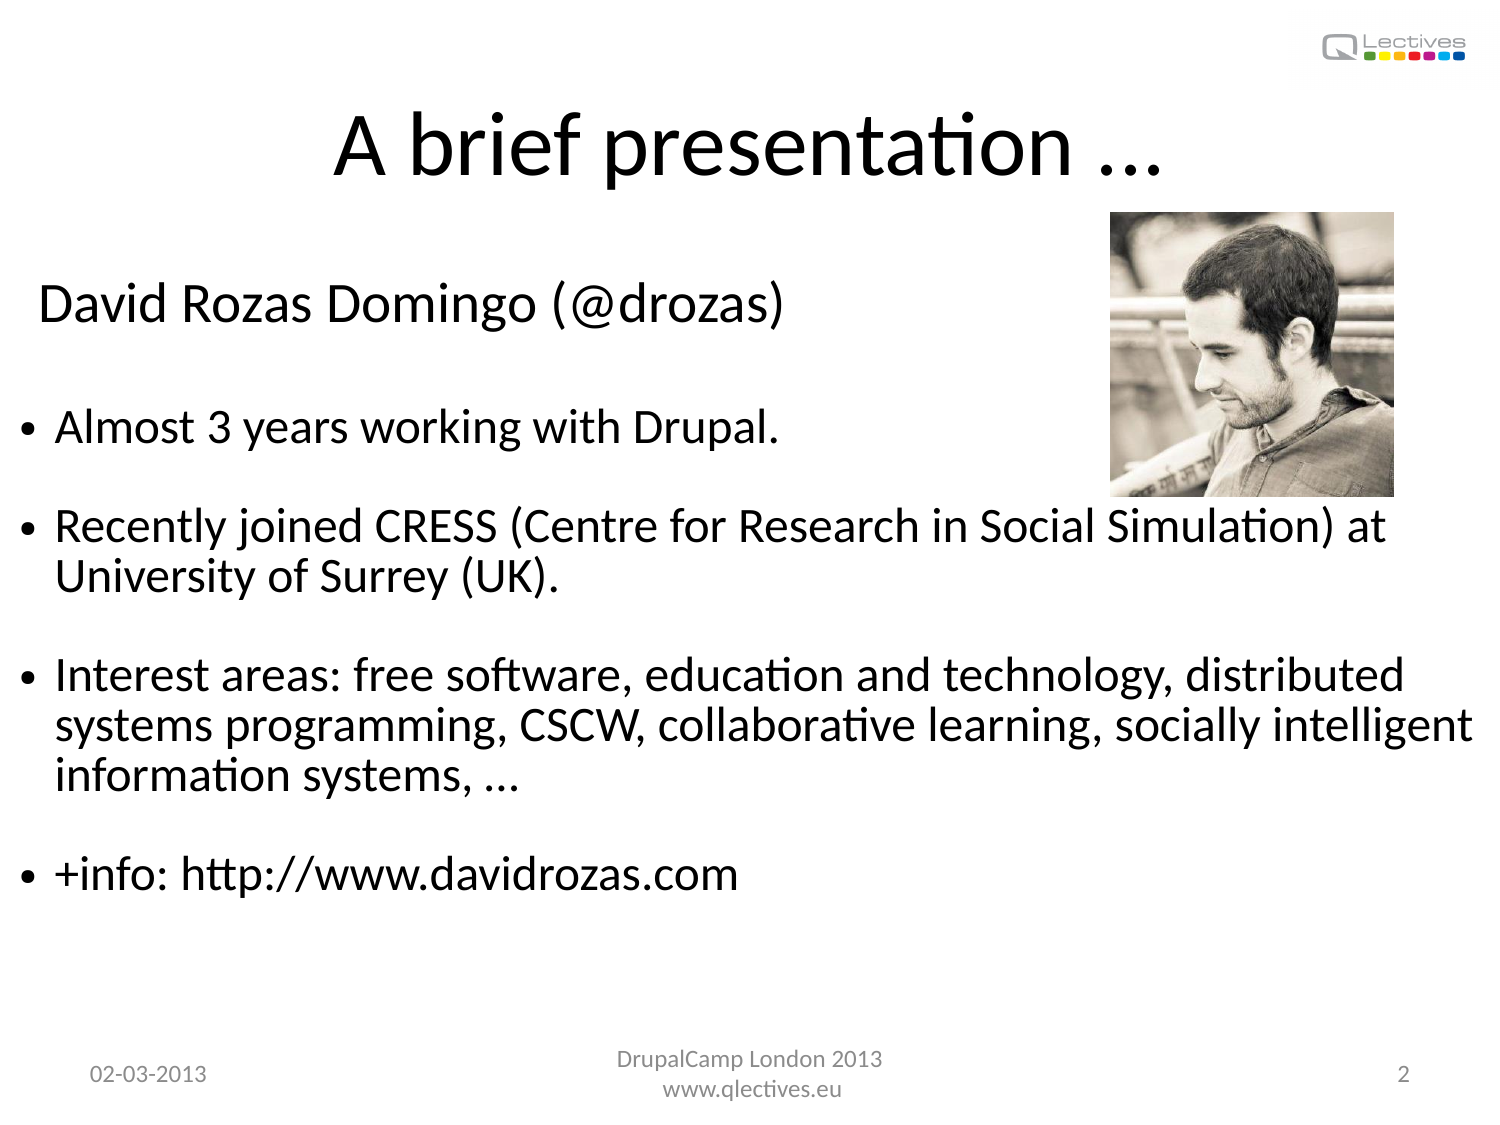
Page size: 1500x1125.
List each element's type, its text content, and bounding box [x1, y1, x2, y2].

picture [1110, 212, 1394, 497]
text_box David Rozas Domingo (@drozas) [23, 271, 1063, 356]
text_box A brief presentation ... [75, 45, 1425, 233]
text_box Almost 3 years working with Drupal. Recently joined CRESS (Centre for Research in Social Simulation) at University of Surrey (UK). Interest areas: free software, education and technology, distributed systems programming, CSCW, collaborative learning, socially intelligent information systems, … +info: http://www.davidrozas.com [4, 348, 1500, 1043]
text_box <number> [1074, 1043, 1425, 1103]
picture [1288, 9, 1500, 90]
text_box DrupalCamp London 2013 www.qlectives.eu [512, 1043, 988, 1103]
text_box 02-03-2013 [74, 1043, 425, 1103]
